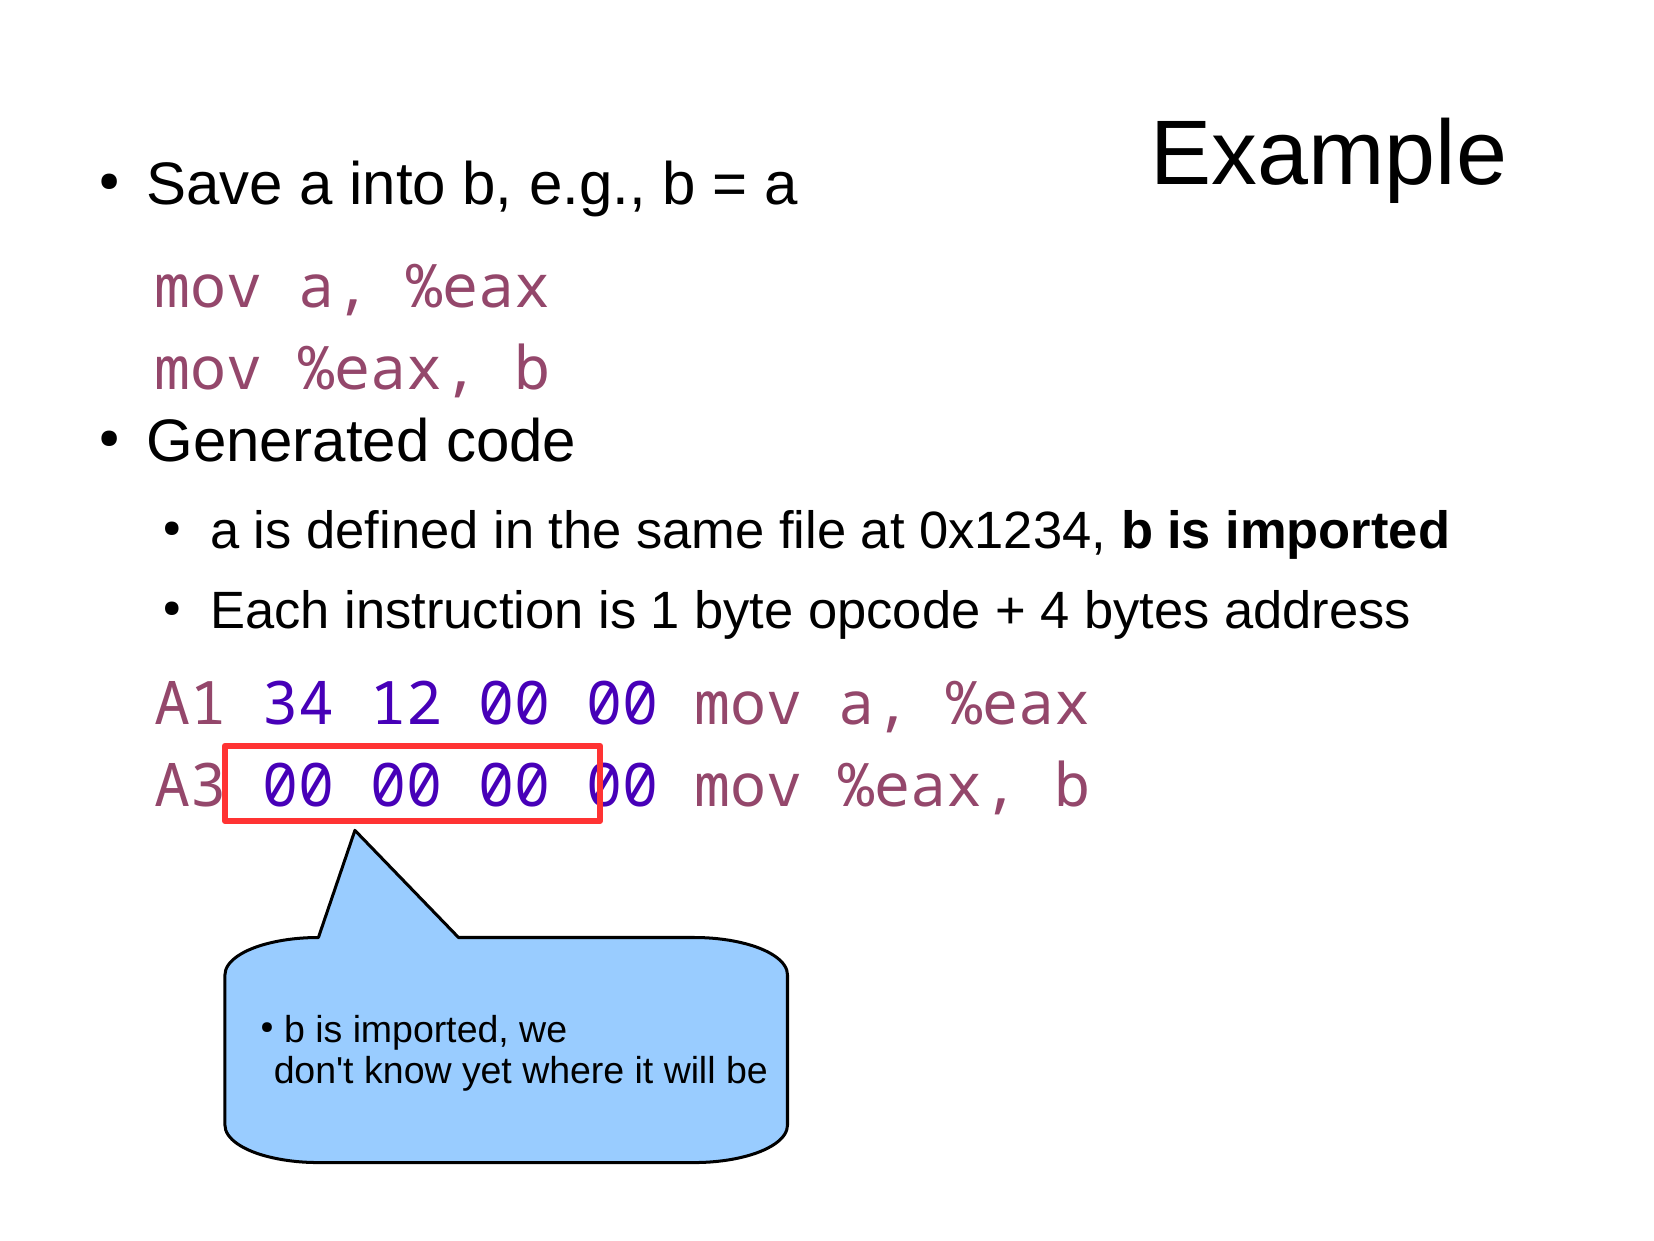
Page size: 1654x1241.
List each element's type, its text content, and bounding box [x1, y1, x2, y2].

title Example [1087, 49, 1571, 150]
text_box b is imported, we don't know yet where it will be [224, 830, 788, 1163]
list Save a into b, e.g., b = a mov a, %eax mov %eax, b Generated code a is defined in the same file at 0x1234, b is imported Each instruction is 1 byte opcode + 4 bytes address A1 34 12 00 00 mov a, %eax A3 00 00 00 00 mov %eax, b [82, 150, 1571, 826]
